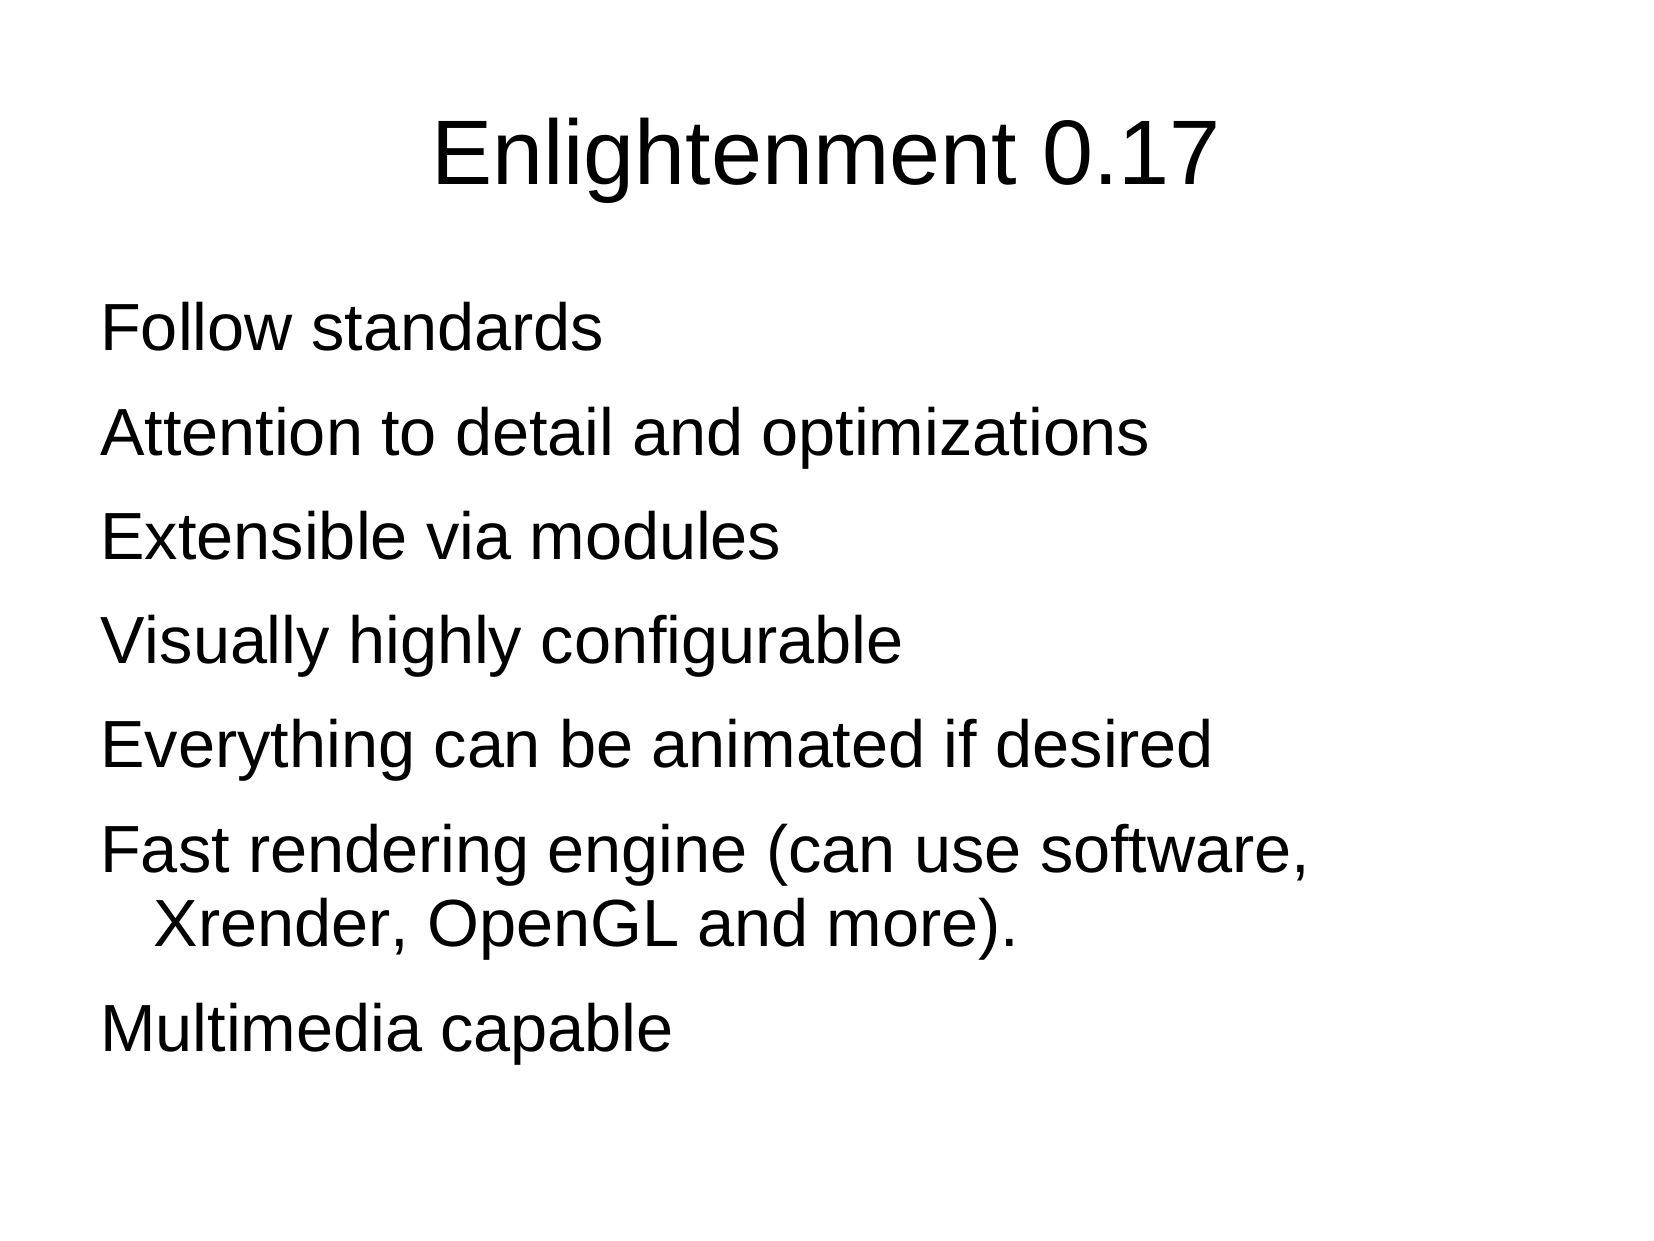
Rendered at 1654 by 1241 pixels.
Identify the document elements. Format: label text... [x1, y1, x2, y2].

list Follow standards Attention to detail and optimizations Extensible via modules Visually highly configurable Everything can be animated if desired Fast rendering engine (can use software, Xrender, OpenGL and more). Multimedia capable [82, 290, 1571, 1095]
title Enlightenment 0.17 [82, 49, 1571, 257]
